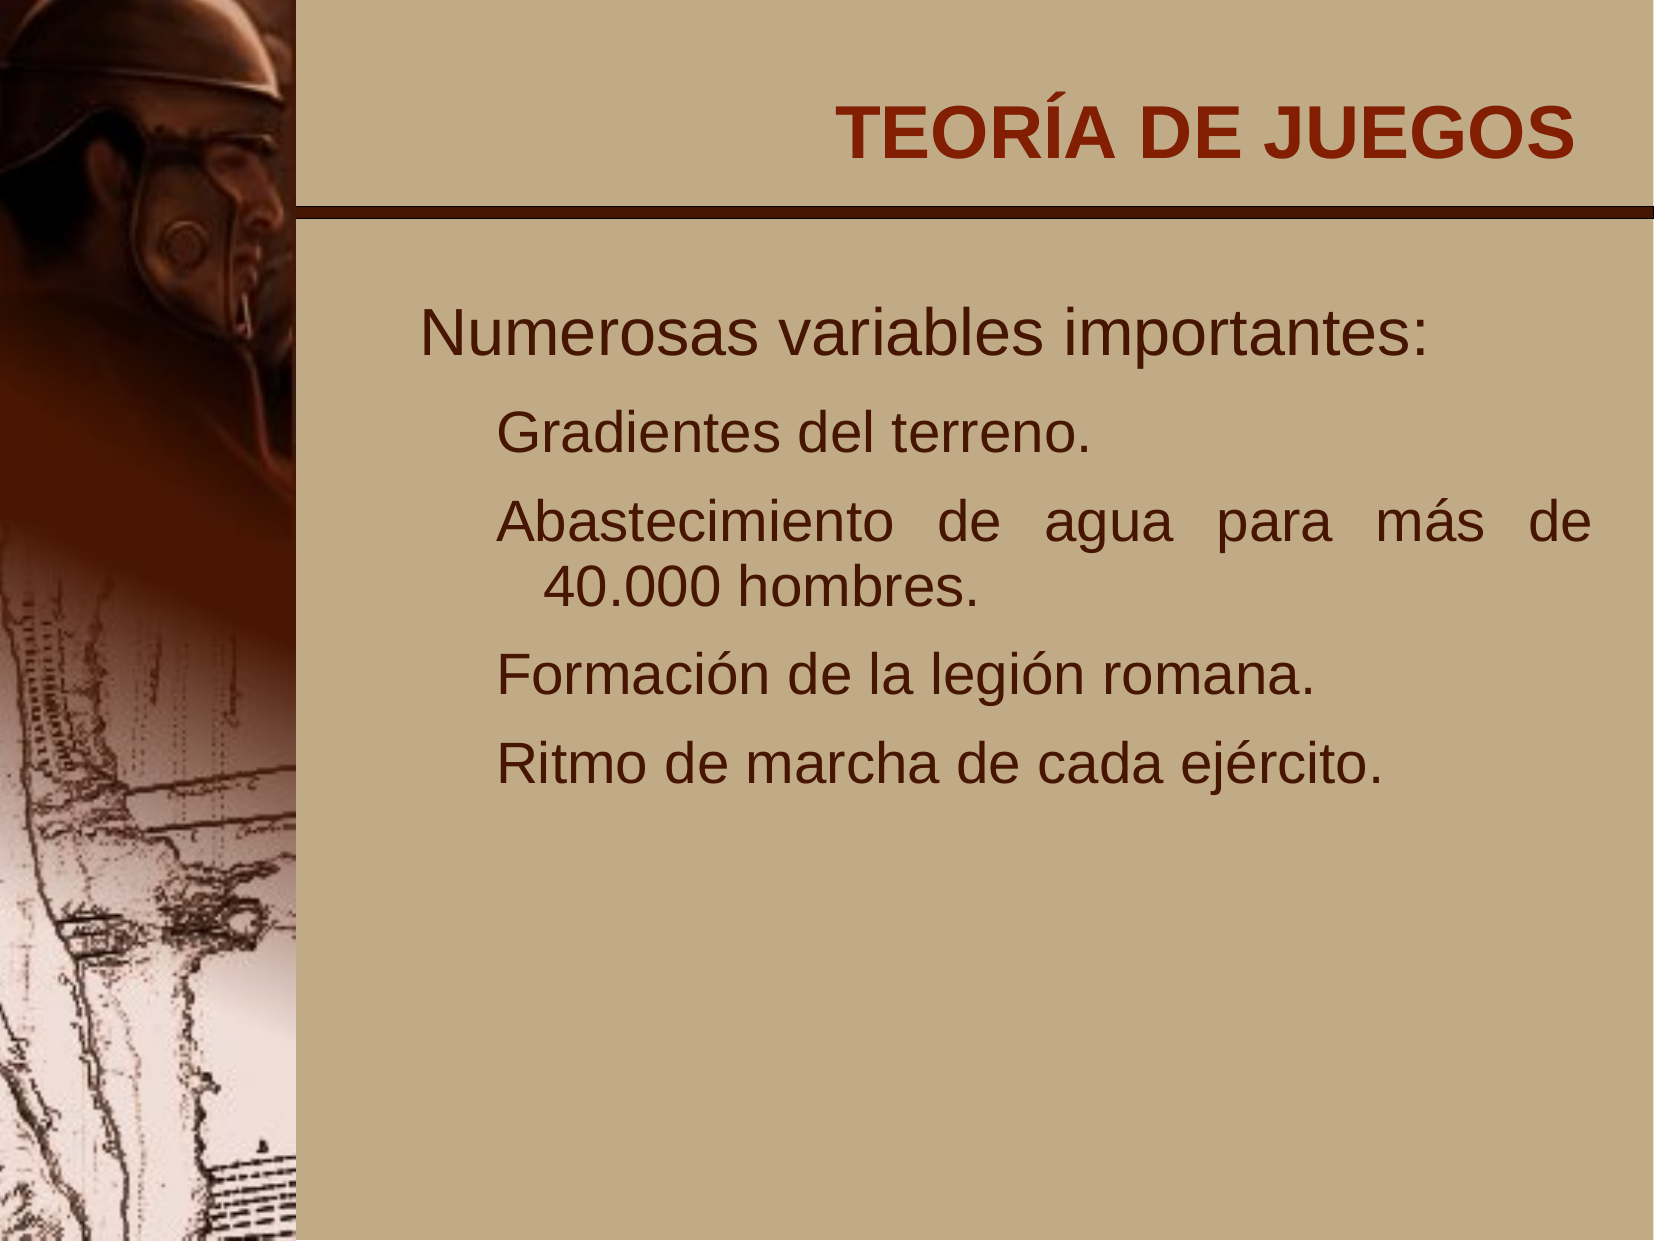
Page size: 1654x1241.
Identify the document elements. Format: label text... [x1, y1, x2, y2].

list Numerosas variables importantes: Gradientes del terreno. Abastecimiento de agua para más de 40.000 hombres. Formación de la legión romana. Ritmo de marcha de cada ejército. [401, 295, 1595, 1182]
picture [0, 0, 296, 1241]
title TEORÍA DE JUEGOS [88, 36, 1577, 230]
